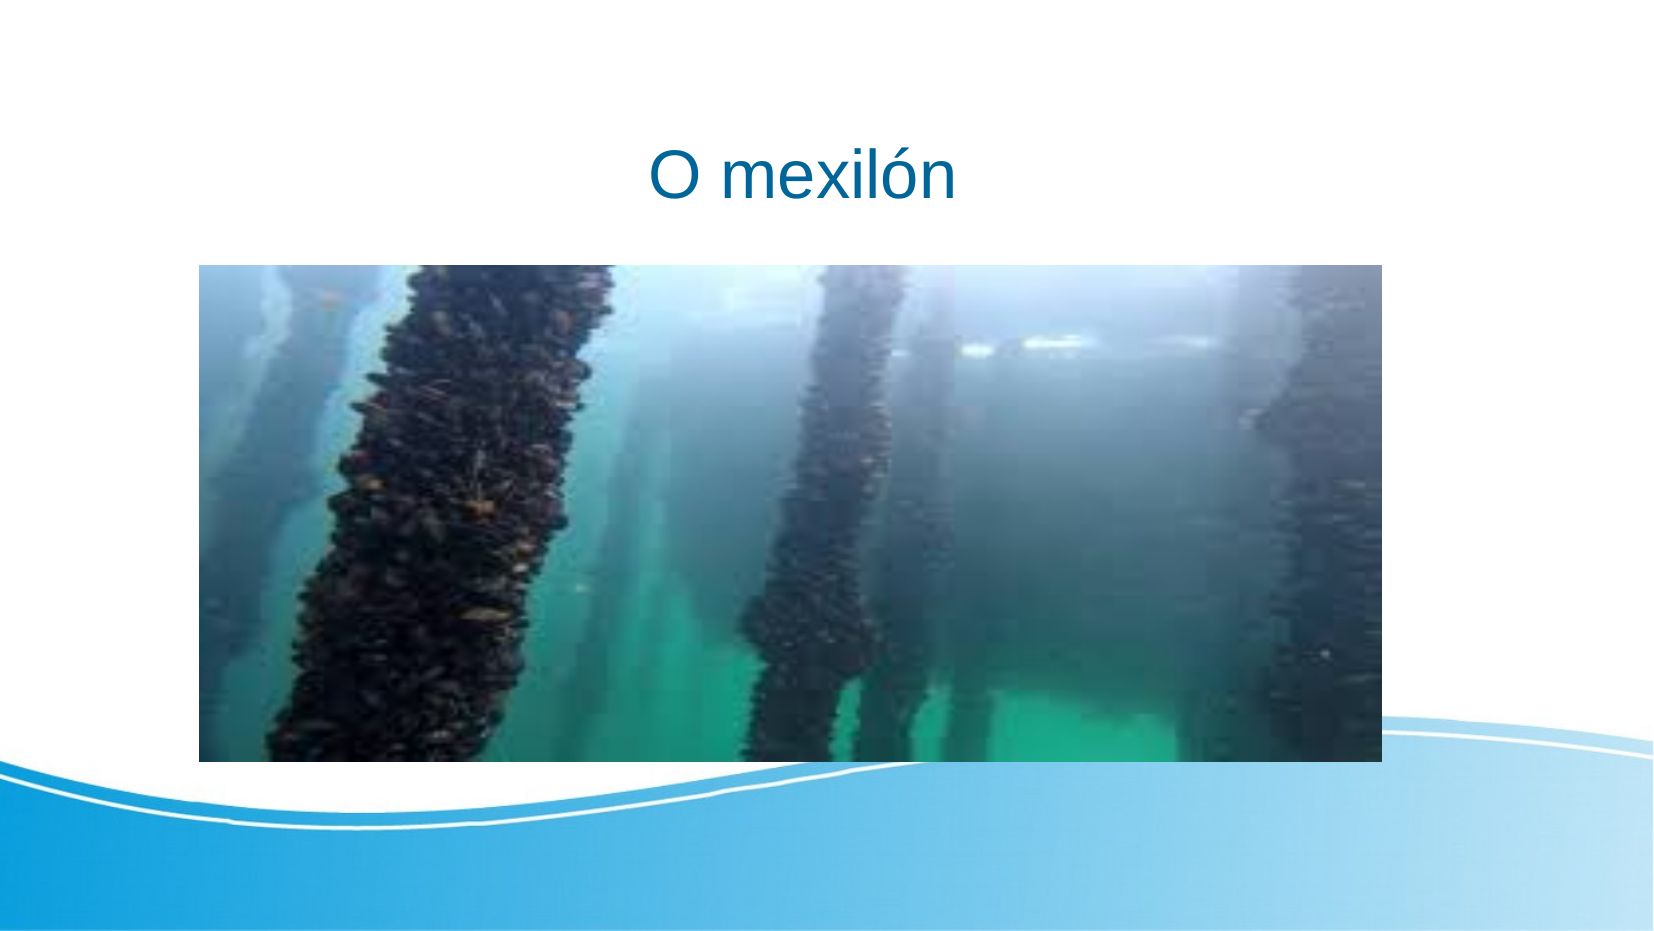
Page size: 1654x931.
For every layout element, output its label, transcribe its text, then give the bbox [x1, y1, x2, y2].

picture [0, 265, 1654, 931]
title O mexilón [59, 97, 1548, 253]
